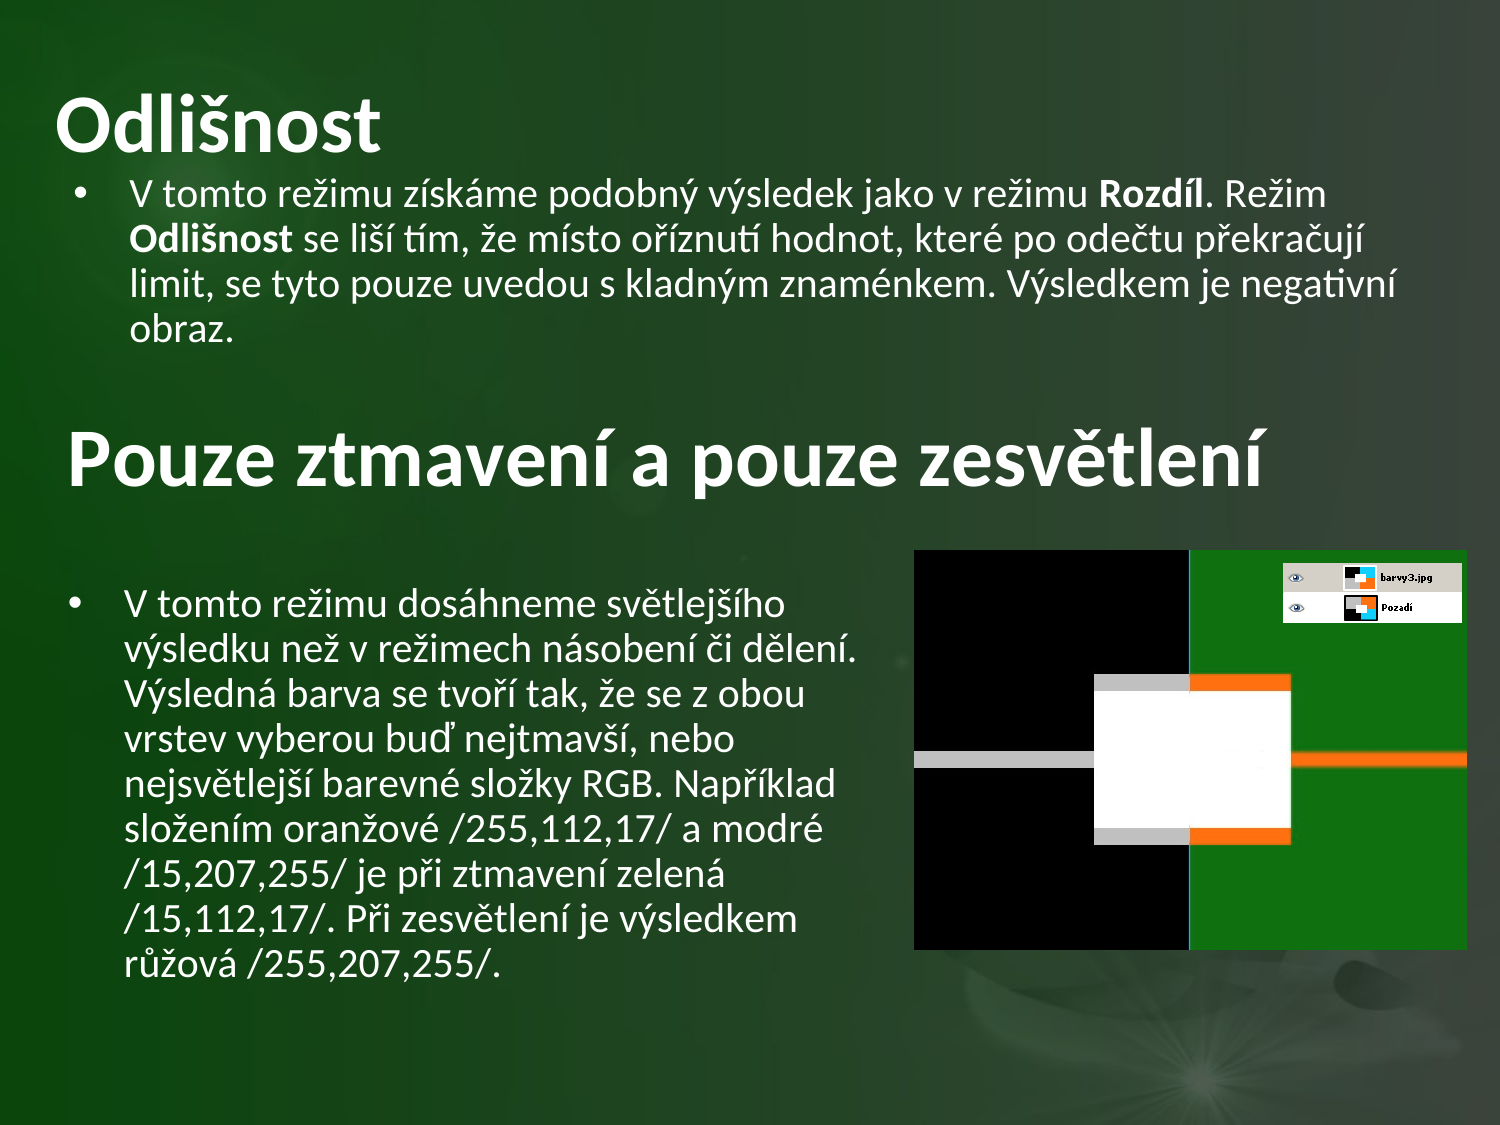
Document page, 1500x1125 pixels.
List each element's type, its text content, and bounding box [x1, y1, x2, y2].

text_box Pouze ztmavení a pouze zesvětlení [53, 373, 1448, 526]
text_box V tomto režimu dosáhneme světlejšího výsledku než v režimech násobení či dělení. Výsledná barva se tvoří tak, že se z obou vrstev vyberou buď nejtmavší, nebo nejsvětlejší barevné složky RGB. Například složením oranžové /255,112,17/ a modré /15,207,255/ je při ztmavení zelená /15,112,17/. Při zesvětlení je výsledkem růžová /255,207,255/. [53, 574, 909, 1090]
text_box V tomto režimu získáme podobný výsledek jako v režimu Rozdíl. Režim Odlišnost se liší tím, že místo oříznutí hodnot, které po odečtu překračují limit, se tyto pouze uvedou s kladným znaménkem. Výsledkem je negativní obraz. [58, 163, 1454, 399]
picture [0, 0, 1500, 1125]
text_box Odlišnost [41, 42, 546, 196]
